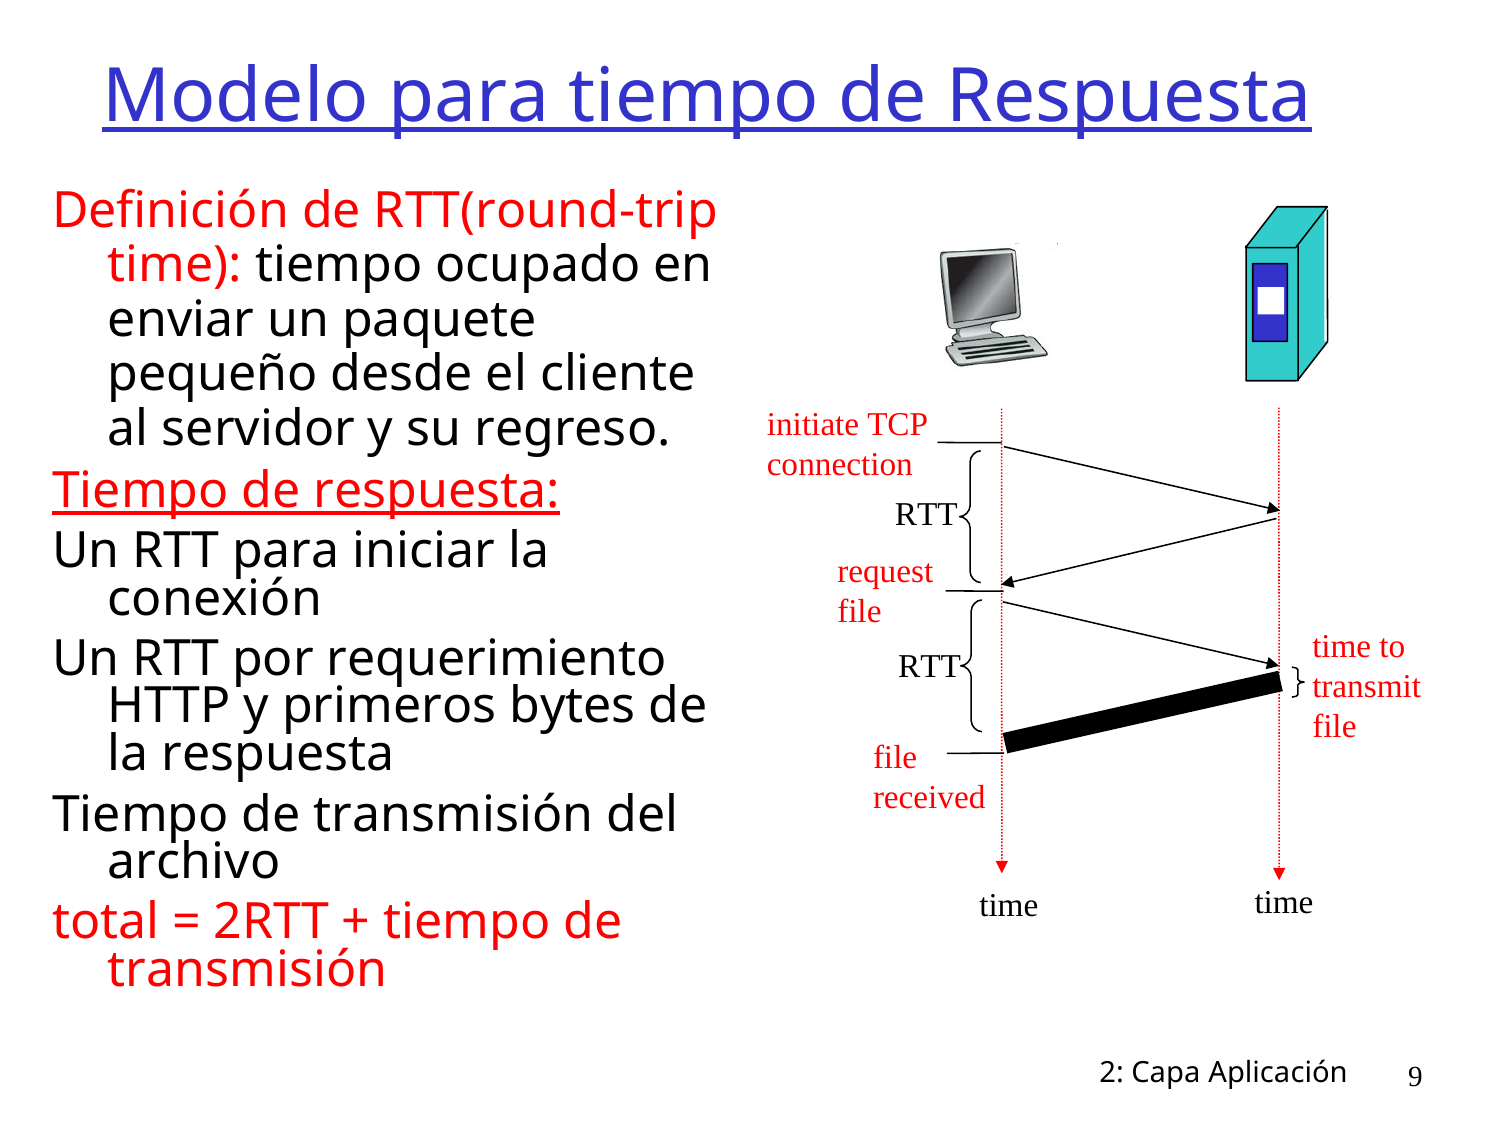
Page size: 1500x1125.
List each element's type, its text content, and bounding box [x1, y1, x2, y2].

text_box time [1239, 872, 1329, 929]
text_box file received [858, 727, 1001, 823]
title Modelo para tiempo de Respuesta [87, 0, 1363, 188]
text_box RTT [880, 484, 973, 541]
list Definición de RTT(round-trip time): tiempo ocupado en enviar un paquete pequeño desde el cliente al servidor y su regreso. Tiempo de respuesta: Un RTT para iniciar la conexión Un RTT por requerimiento HTTP y primeros bytes de la respuesta Tiempo de transmisión del archivo total = 2RTT + tiempo de transmisión [37, 175, 754, 1064]
text_box RTT [883, 636, 977, 692]
text_box time to transmit file [1297, 616, 1445, 753]
picture [915, 243, 1058, 372]
text_box time [964, 875, 1054, 931]
text_box initiate TCP connection [752, 394, 944, 491]
text_box request file [822, 541, 949, 637]
text_box [1245, 206, 1328, 382]
